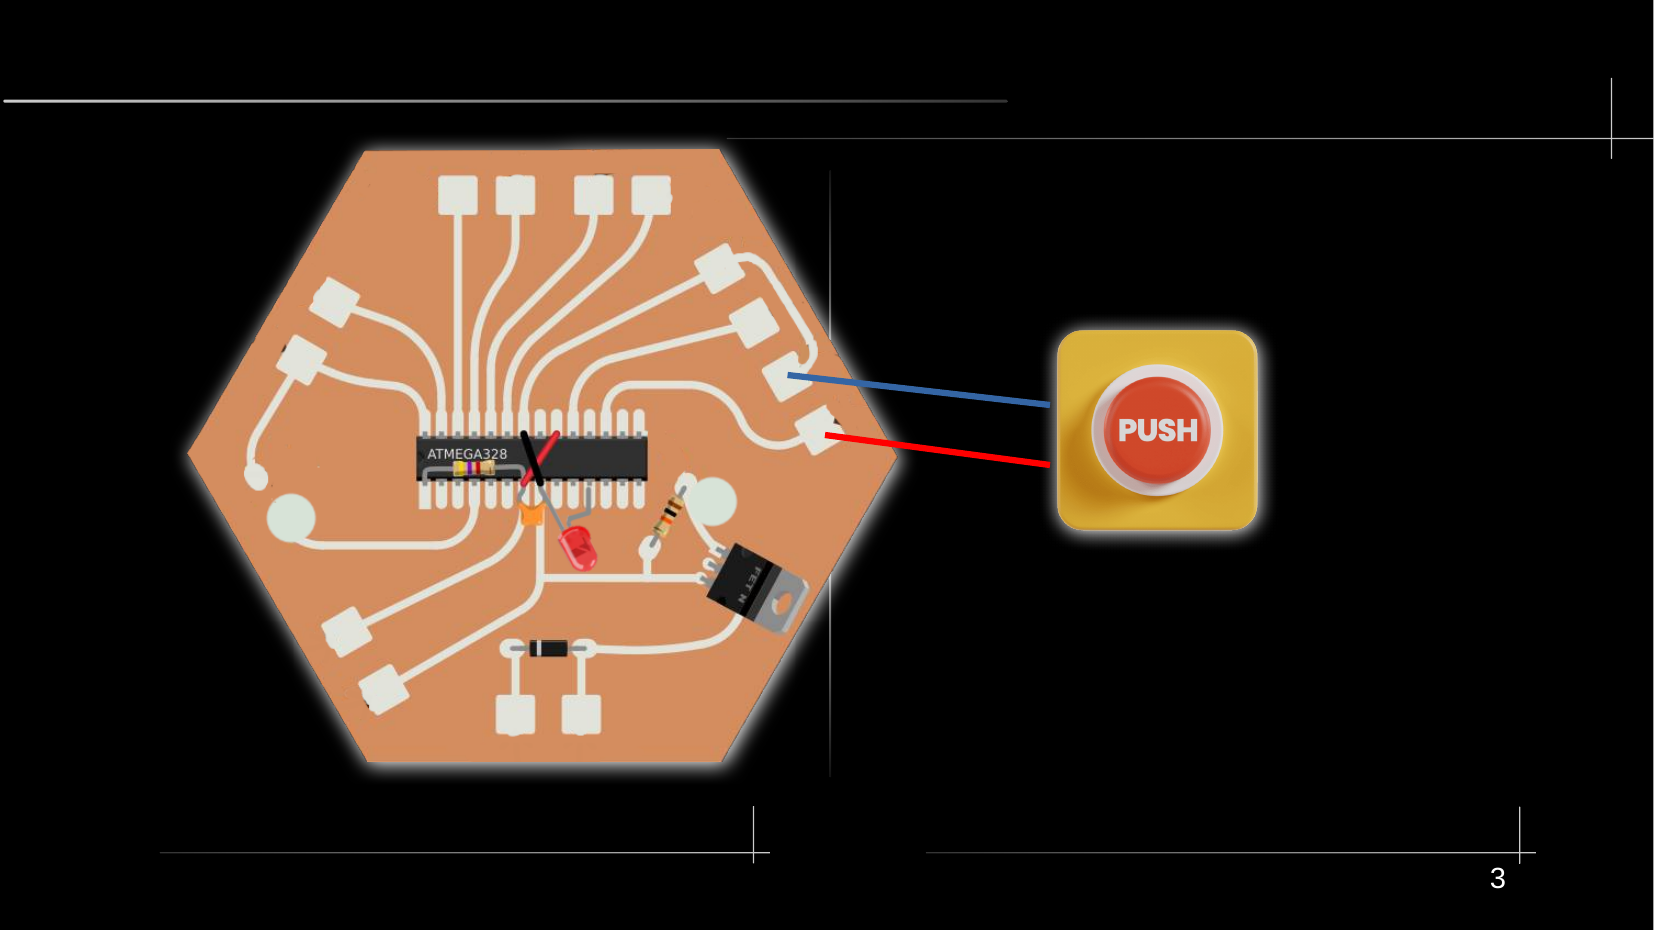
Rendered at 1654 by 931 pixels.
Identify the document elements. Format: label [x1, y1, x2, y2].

picture [187, 149, 898, 762]
picture [1029, 299, 1291, 561]
